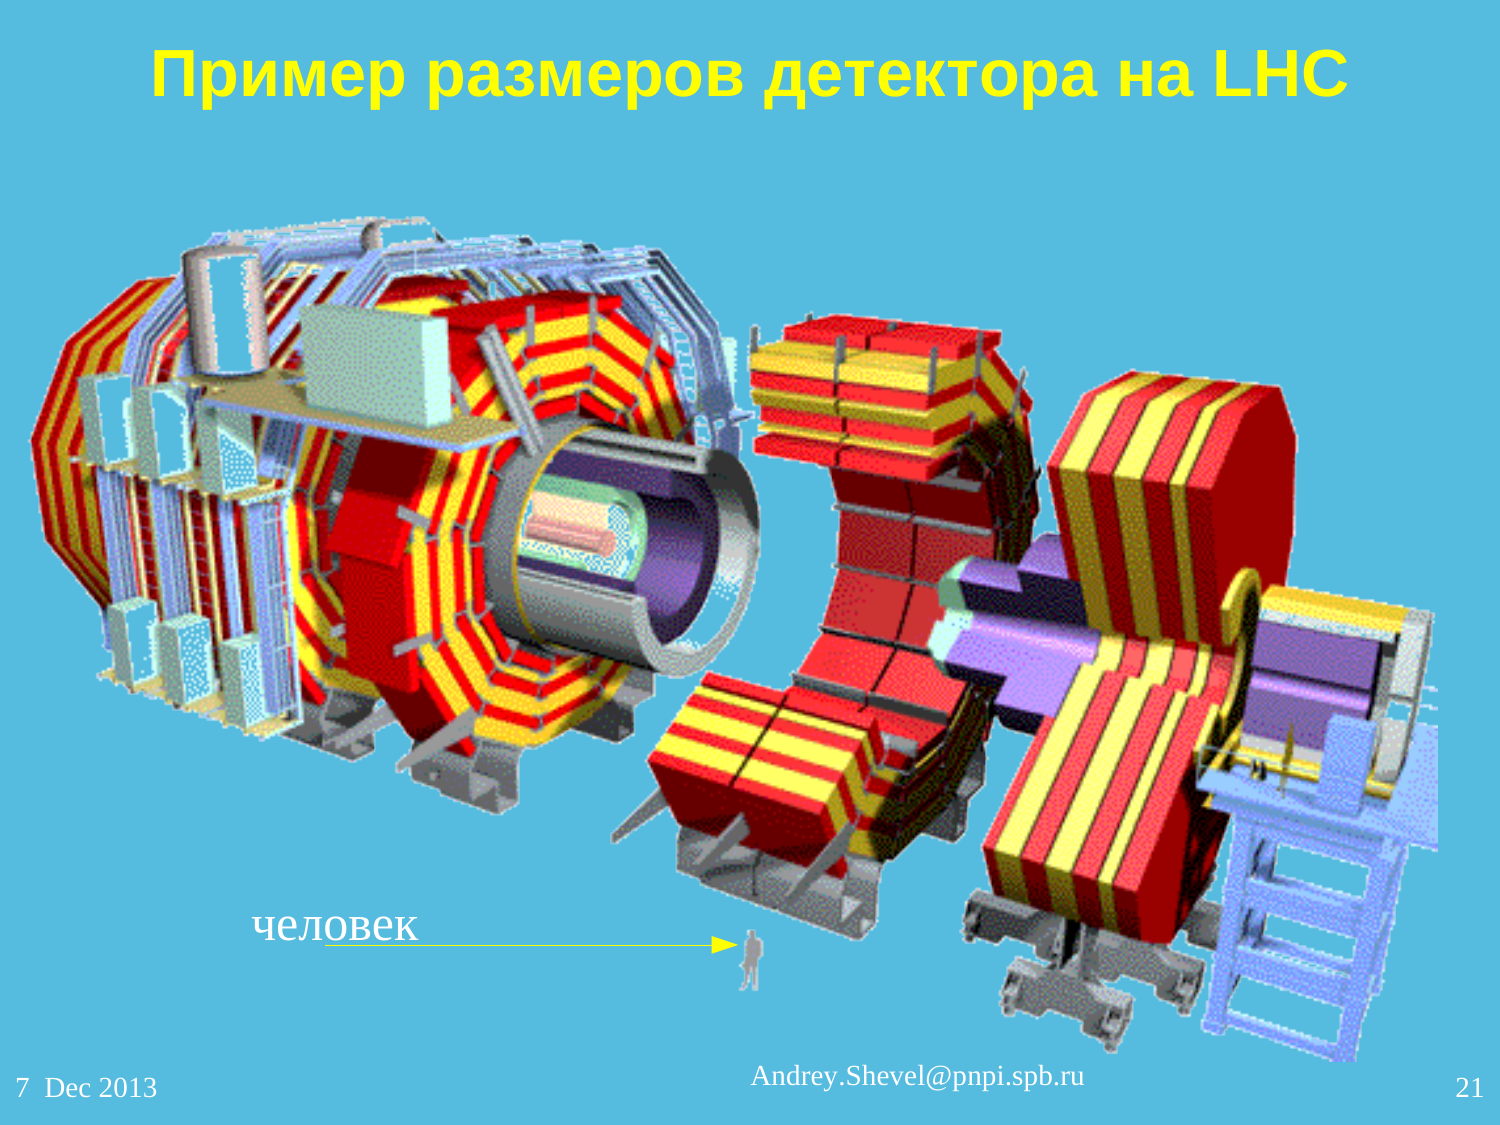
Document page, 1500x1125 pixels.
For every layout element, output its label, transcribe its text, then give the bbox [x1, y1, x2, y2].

chart [24, 215, 1438, 1062]
title Пример размеров детектора на LHC [112, 28, 1388, 119]
text_box человек [236, 883, 434, 959]
